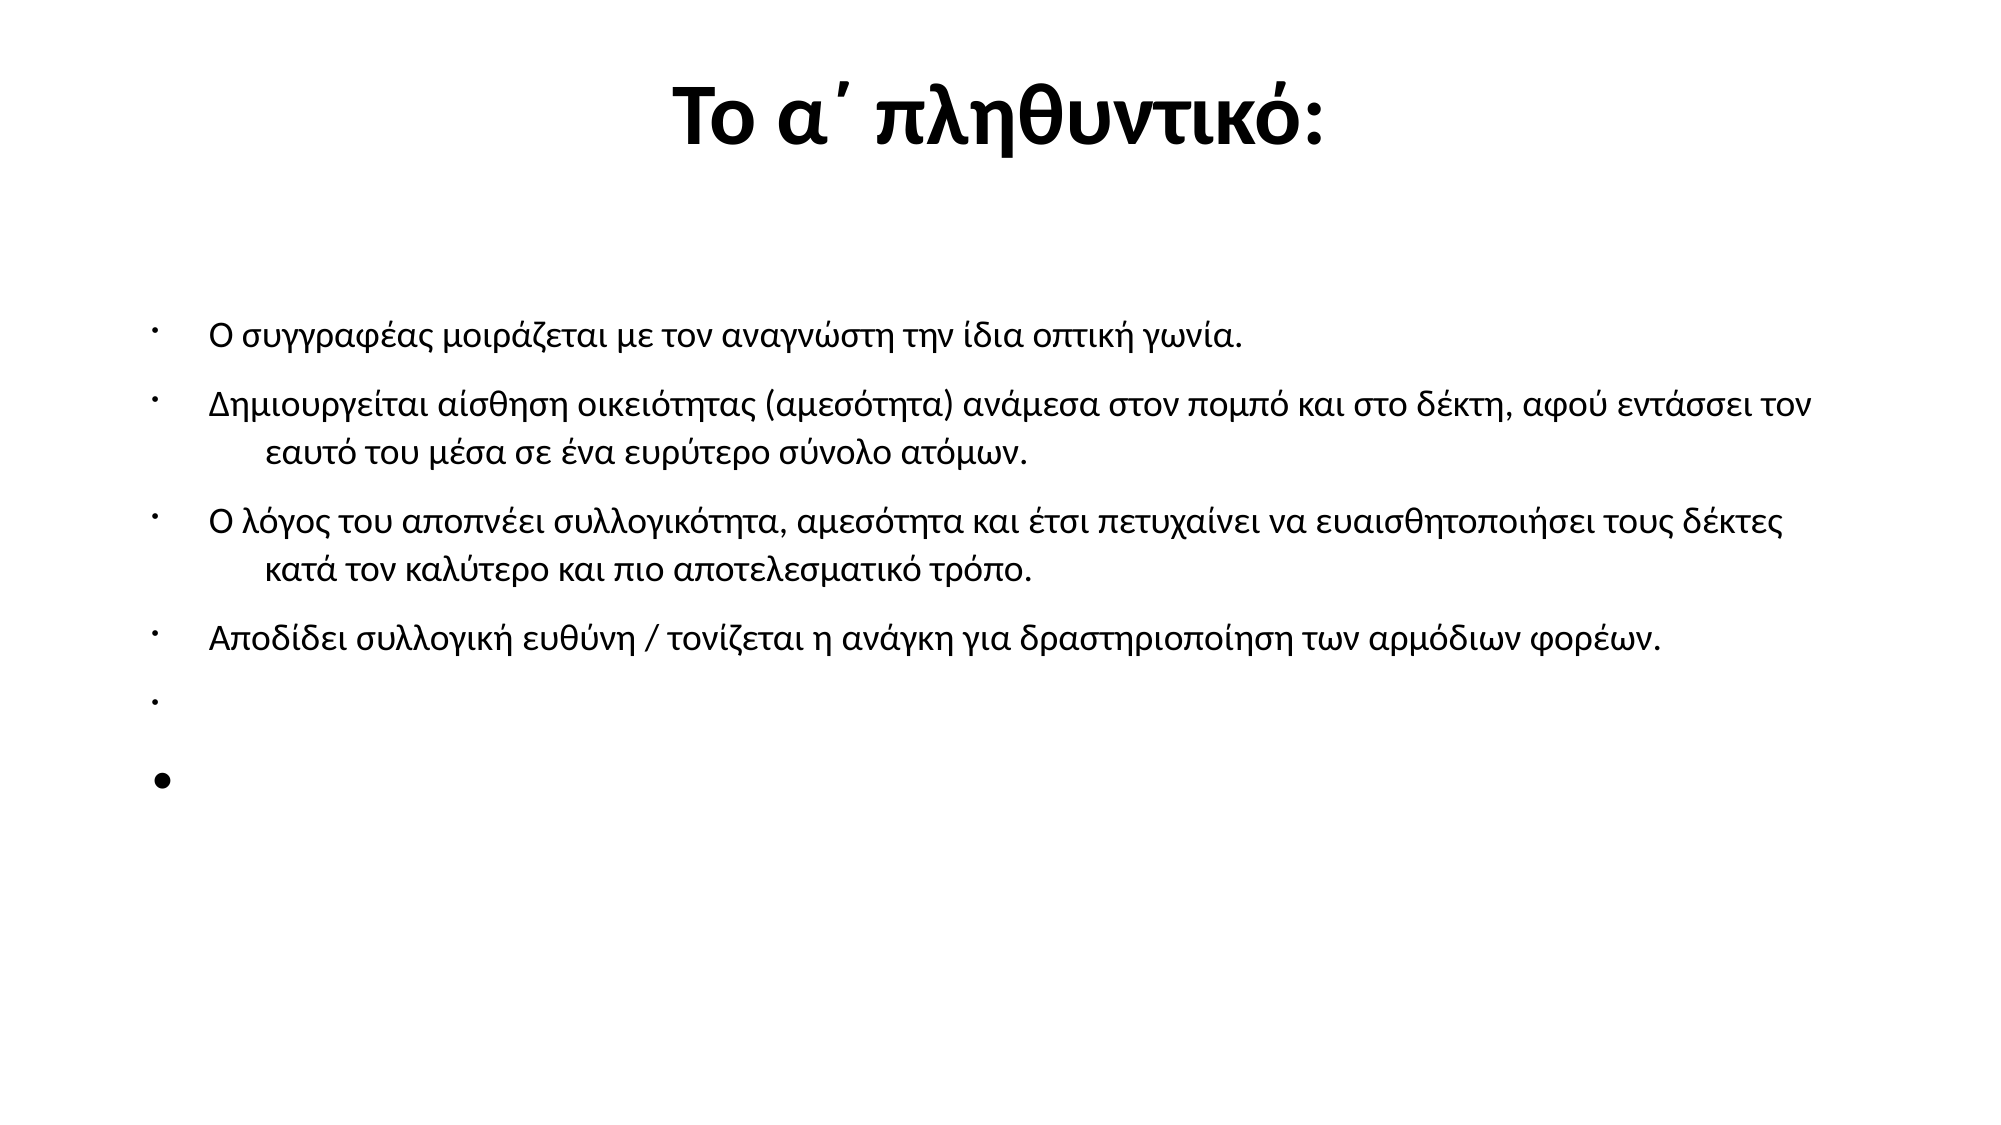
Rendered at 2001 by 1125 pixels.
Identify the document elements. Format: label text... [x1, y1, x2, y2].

title Το α΄ πληθυντικό: [137, 59, 1863, 278]
list Ο συγγραφέας μοιράζεται με τον αναγνώστη την ίδια οπτική γωνία. Δημιουργείται αίσθηση οικειότητας (αμεσότητα) ανάμεσα στον πομπό και στο δέκτη, αφού εντάσσει τον εαυτό του μέσα σε ένα ευρύτερο σύνολο ατόμων. Ο λόγος του αποπνέει συλλογικότητα, αμεσότητα και έτσι πετυχαίνει να ευαισθητοποιήσει τους δέκτες κατά τον καλύτερο και πιο αποτελεσματικό τρόπο. Αποδίδει συλλογική ευθύνη / τονίζεται η ανάγκη για δραστηριοποίηση των αρμόδιων φορέων. [137, 299, 1863, 1014]
